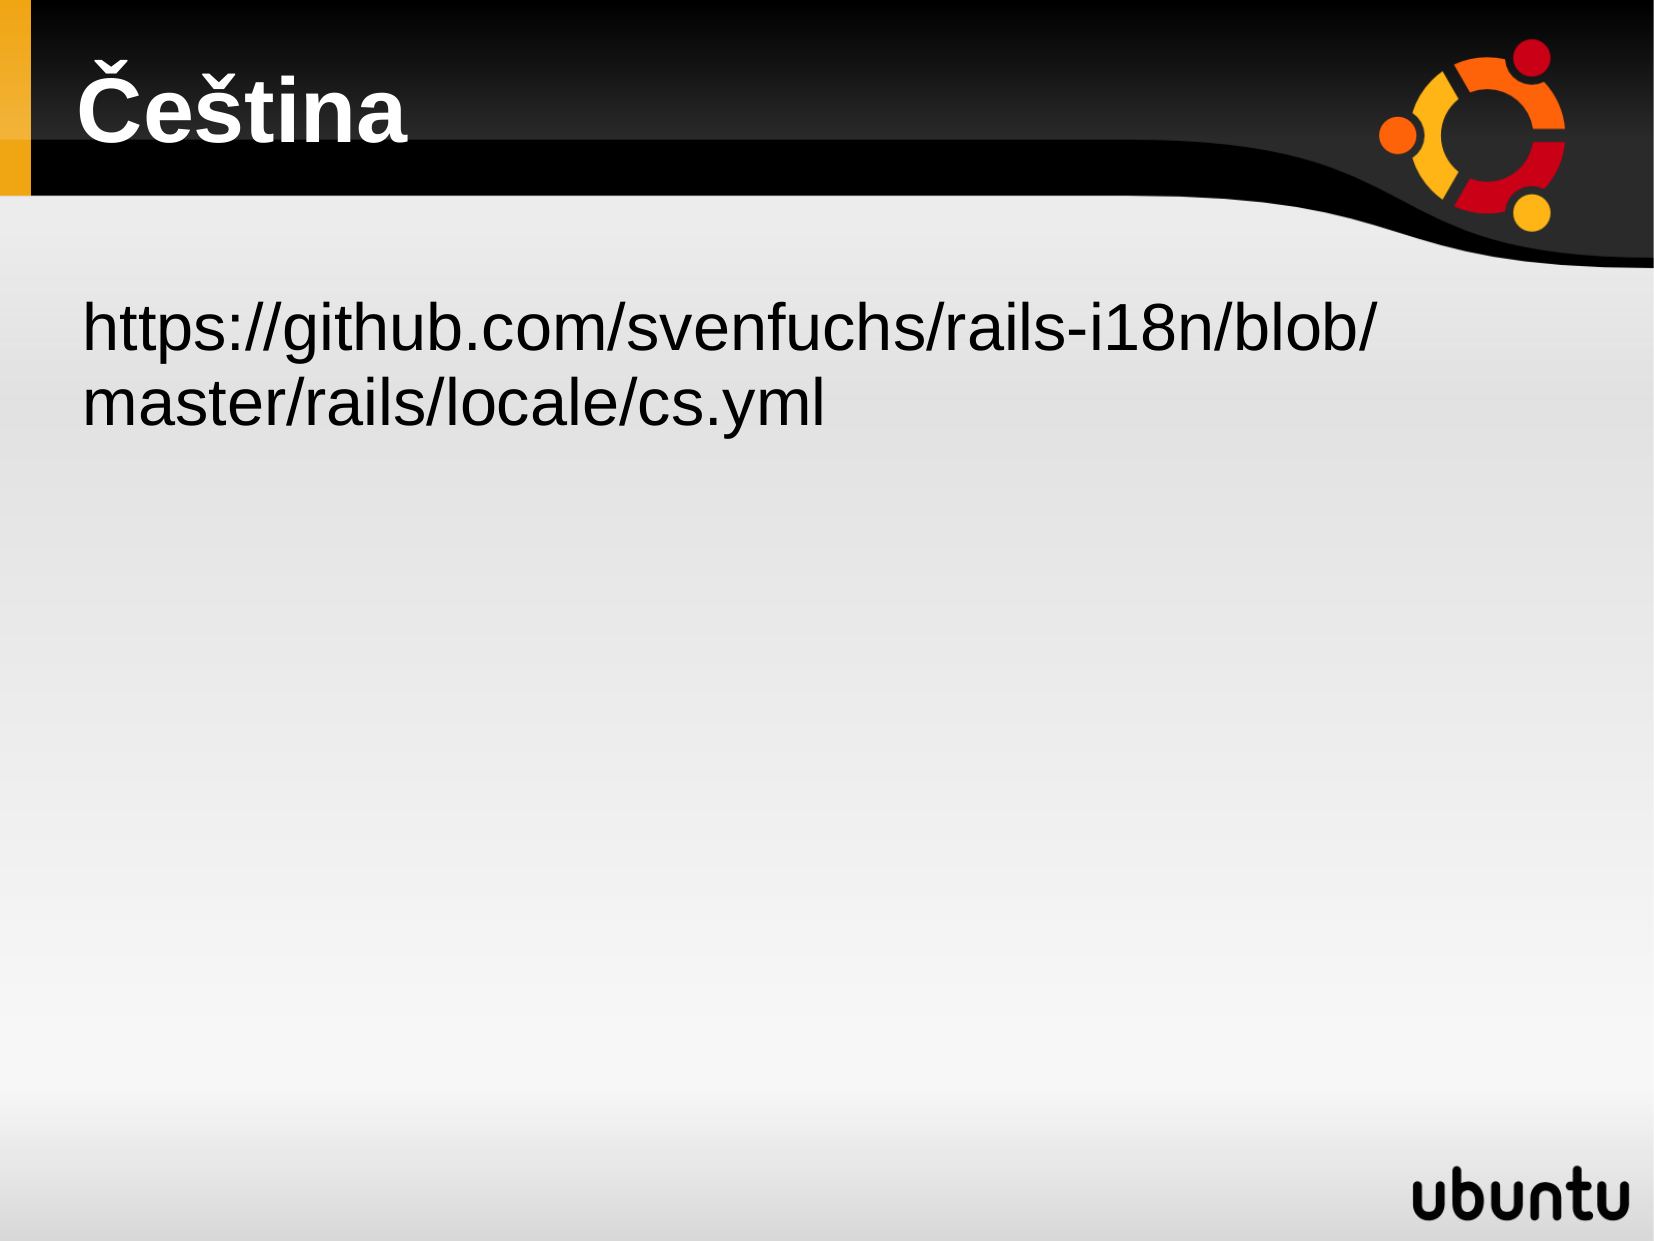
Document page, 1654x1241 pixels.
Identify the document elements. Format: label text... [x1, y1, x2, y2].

list https://github.com/svenfuchs/rails-i18n/blob/master/rails/locale/cs.yml [82, 290, 1571, 1094]
picture [0, 0, 1654, 1241]
title Čeština [76, 14, 1565, 207]
